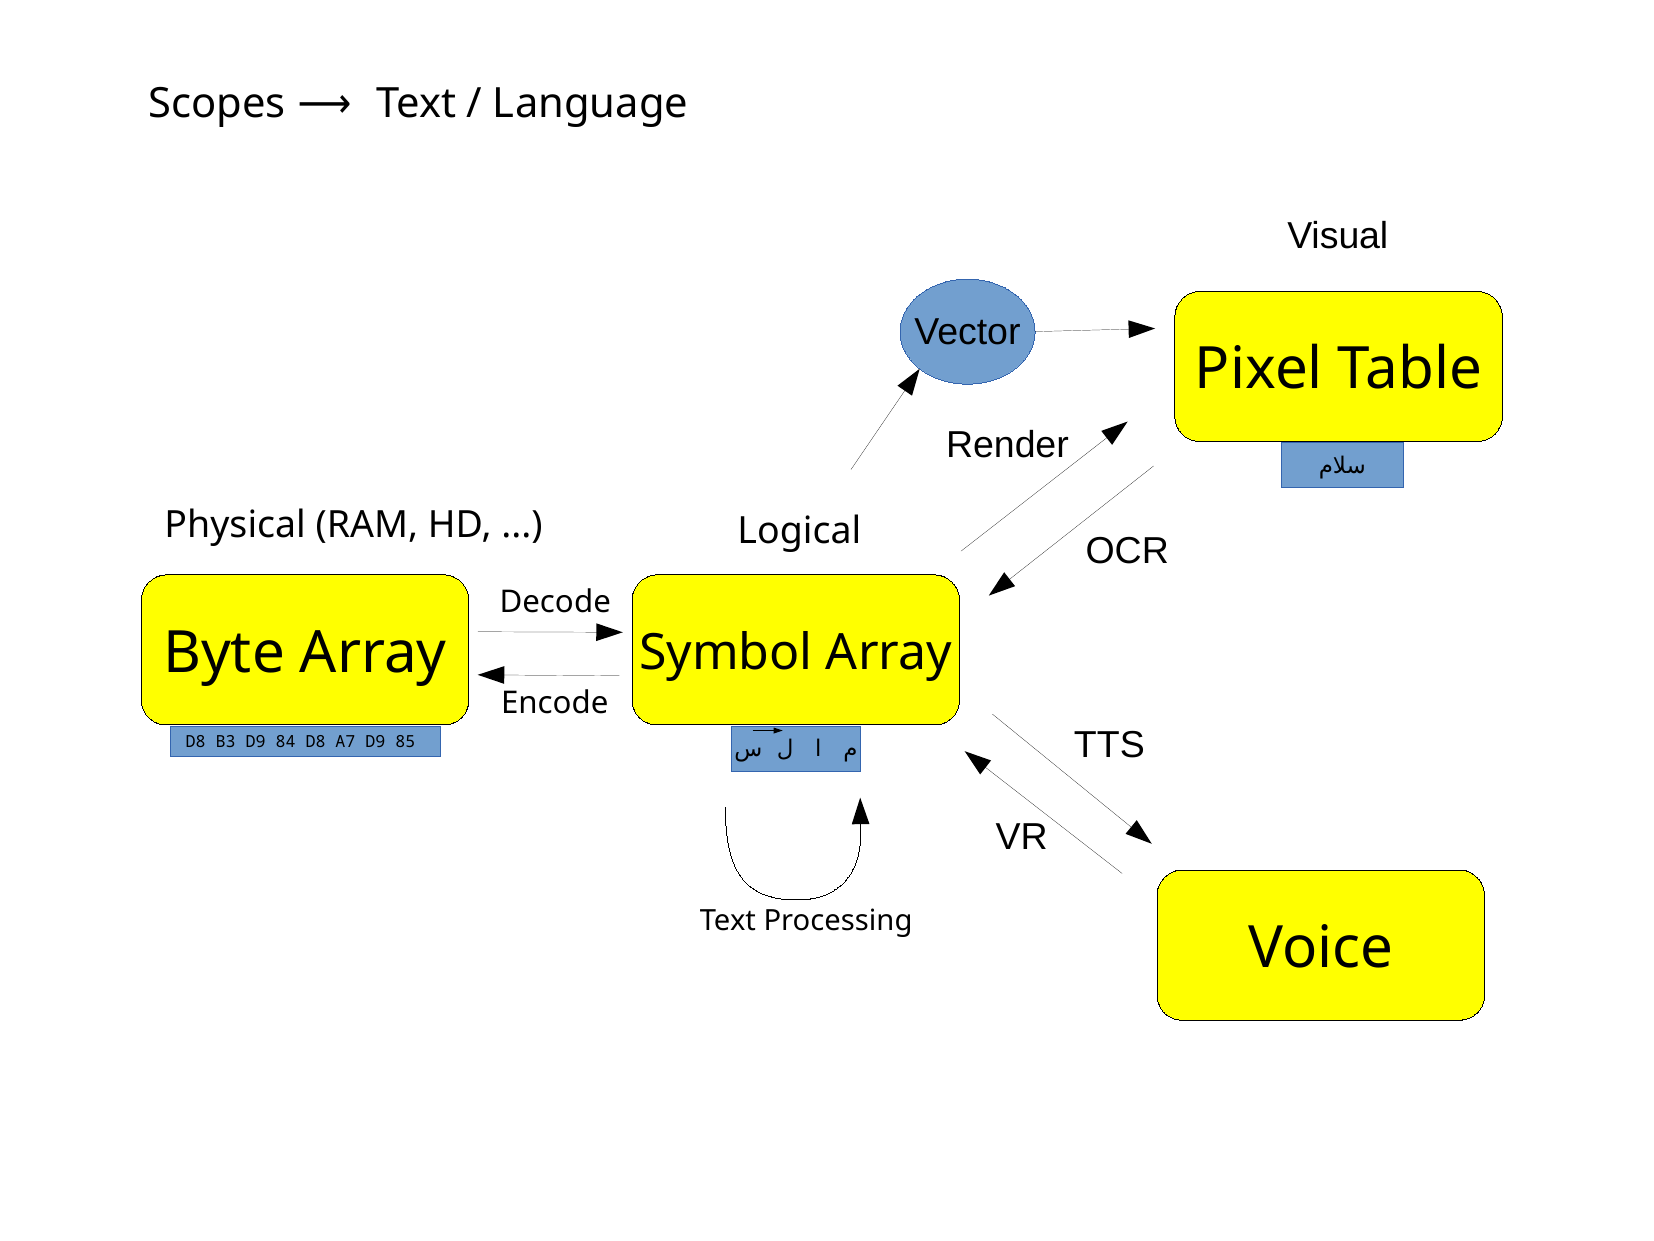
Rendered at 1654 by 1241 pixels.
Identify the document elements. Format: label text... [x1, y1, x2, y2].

text_box VR [980, 808, 1063, 866]
text_box سلام [1281, 442, 1404, 488]
text_box Text Processing [685, 891, 910, 955]
text_box Scopes ⟶ Text / Language [133, 65, 664, 169]
text_box Encode [467, 672, 643, 741]
text_box Voice [1157, 870, 1485, 1021]
text_box Visual [1272, 207, 1404, 284]
text_box م ا ل س [731, 726, 861, 772]
text_box Logical [722, 496, 865, 573]
text_box Pixel Table [1174, 291, 1503, 442]
text_box OCR [1070, 521, 1184, 579]
text_box Decode [484, 571, 633, 638]
text_box Vector [900, 279, 1036, 385]
text_box TTS [1059, 715, 1160, 773]
text_box Byte Array [141, 574, 469, 725]
text_box D8 B3 D9 84 D8 A7 D9 85 [170, 726, 441, 757]
text_box Physical (RAM, HD, ...) [149, 490, 506, 567]
text_box Symbol Array [632, 574, 960, 725]
text_box Render [931, 416, 1084, 474]
